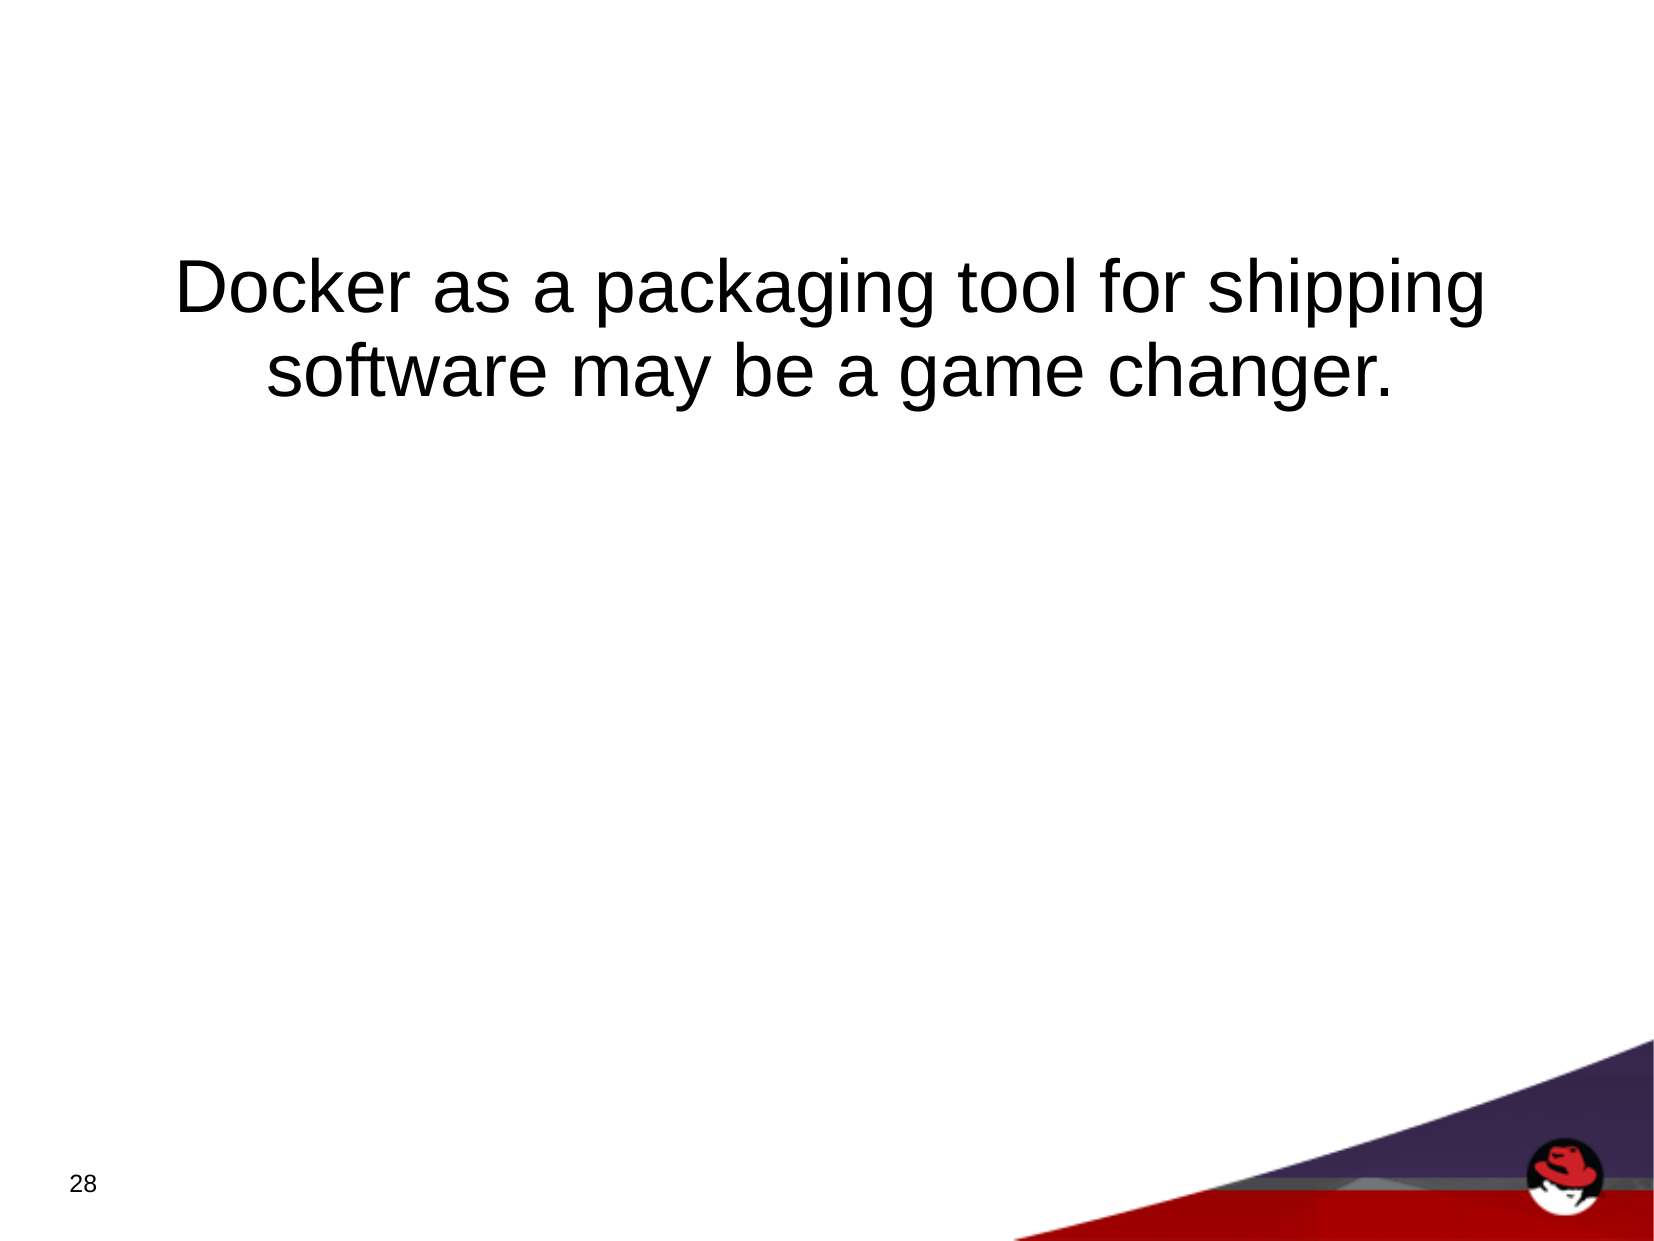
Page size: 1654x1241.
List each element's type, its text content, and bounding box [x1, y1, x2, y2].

picture [1012, 1036, 1654, 1241]
list Docker as a packaging tool for shipping software may be a game changer. [86, 244, 1576, 1039]
